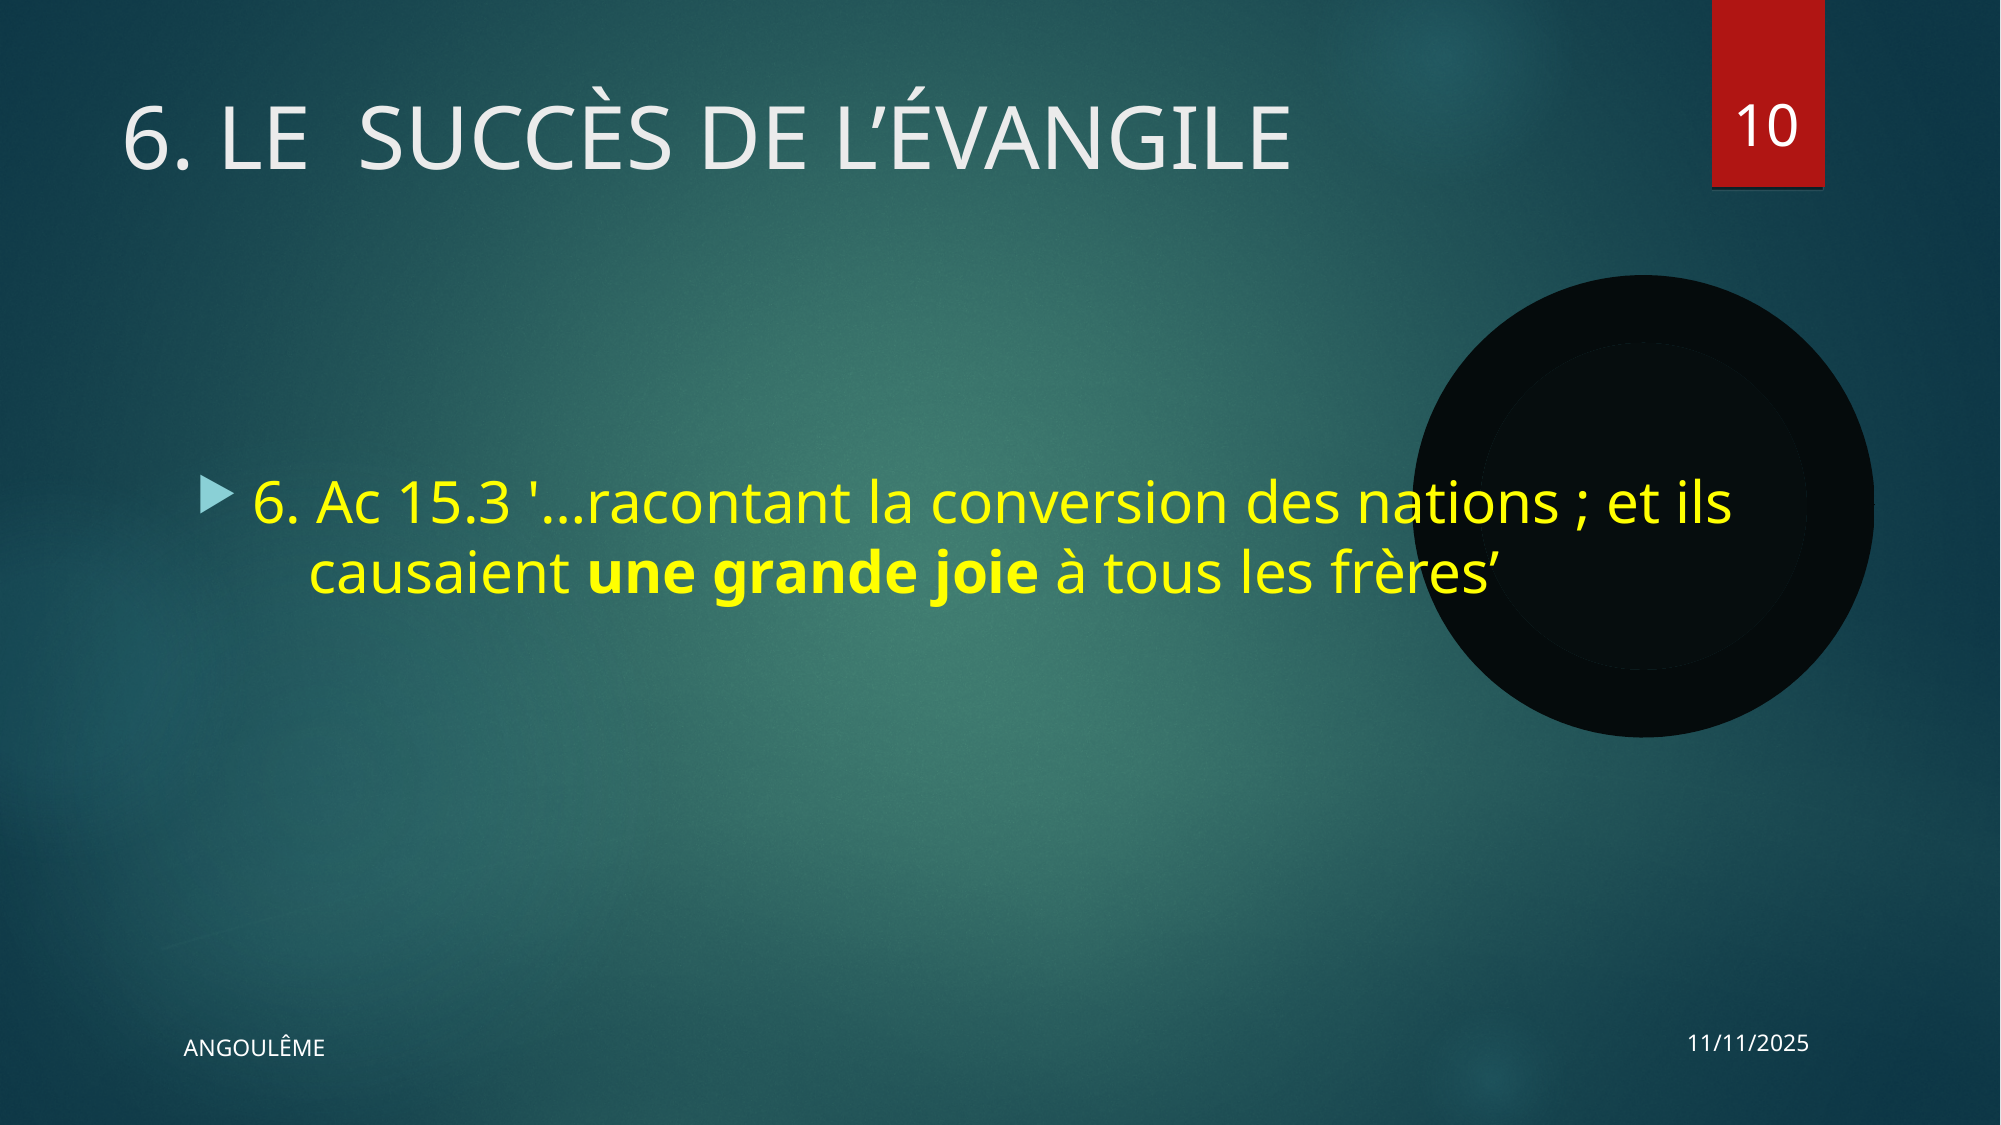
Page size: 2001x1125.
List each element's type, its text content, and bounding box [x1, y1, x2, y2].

text_box 11/11/2025 [1671, 1021, 1835, 1072]
text_box ANGOULÊME [168, 1025, 364, 1076]
list 6. Ac 15.3 '…racontant la conversion des nations ; et ils causaient une grande joie à tous les frères’ [181, 458, 1817, 1026]
title 6. LE SUCCÈS DE L’ÉVANGILE [106, 74, 1649, 305]
text_box [1698, 48, 1836, 175]
